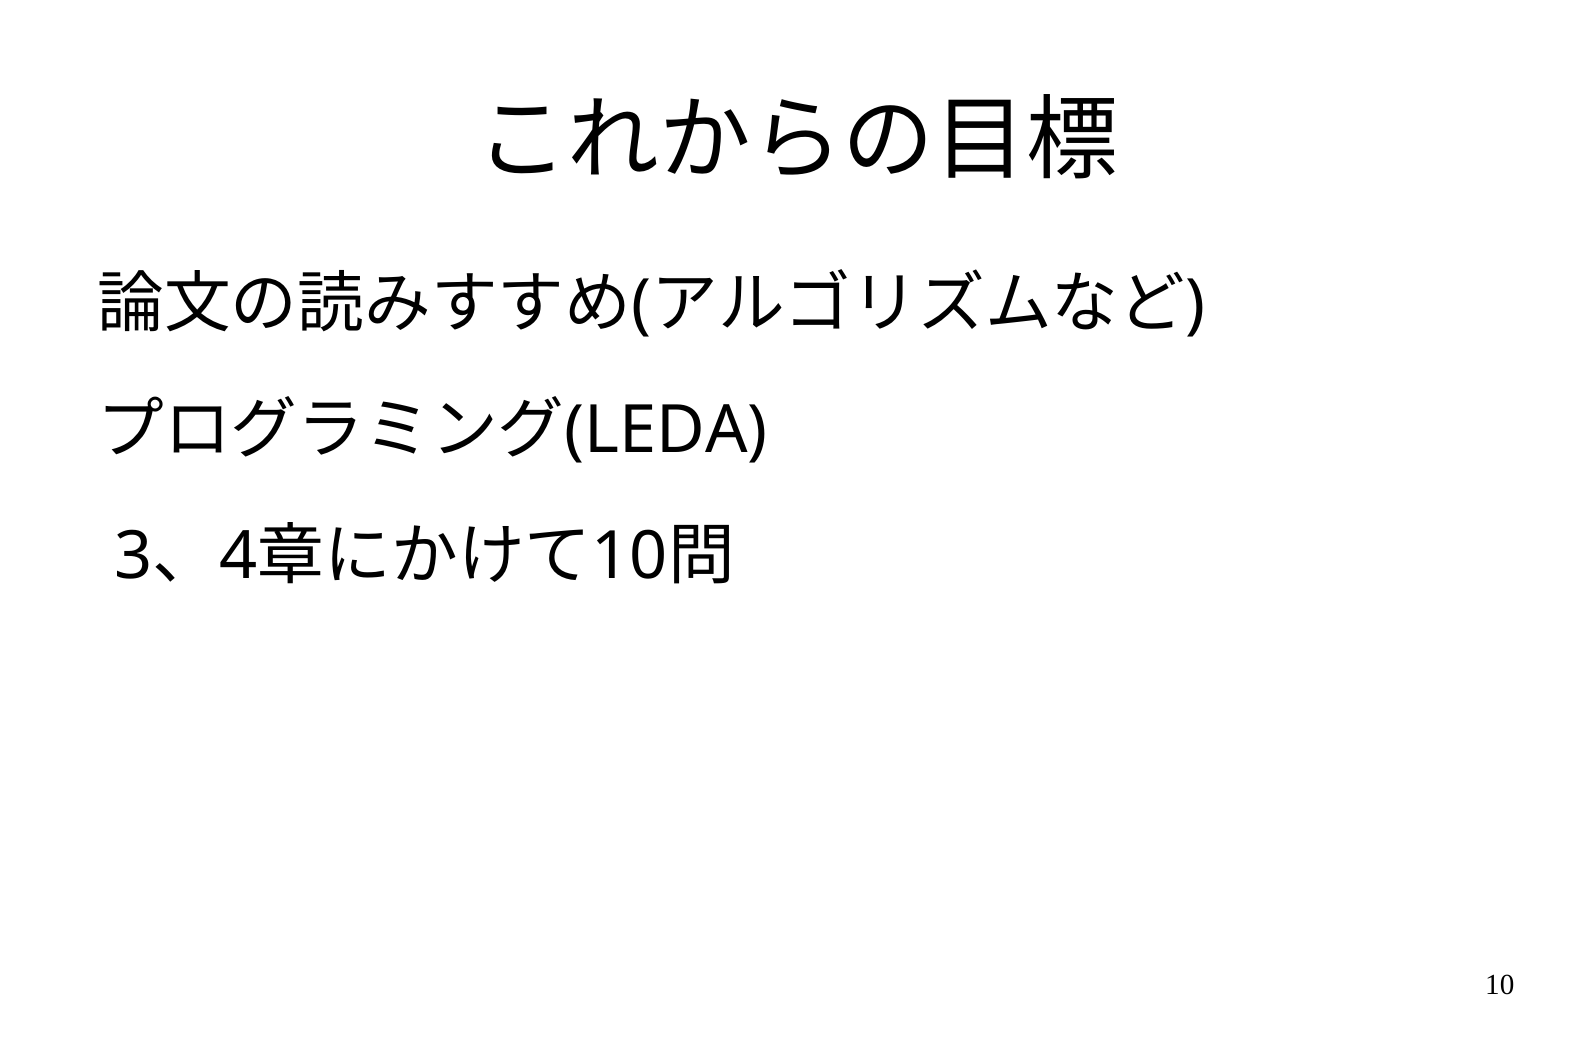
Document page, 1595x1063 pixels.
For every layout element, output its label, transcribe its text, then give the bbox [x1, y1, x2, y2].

title これからの目標 [79, 42, 1515, 220]
list 論文の読みすすめ(アルゴリズムなど) プログラミング(LEDA) 3、4章にかけて10問 [79, 248, 1515, 951]
